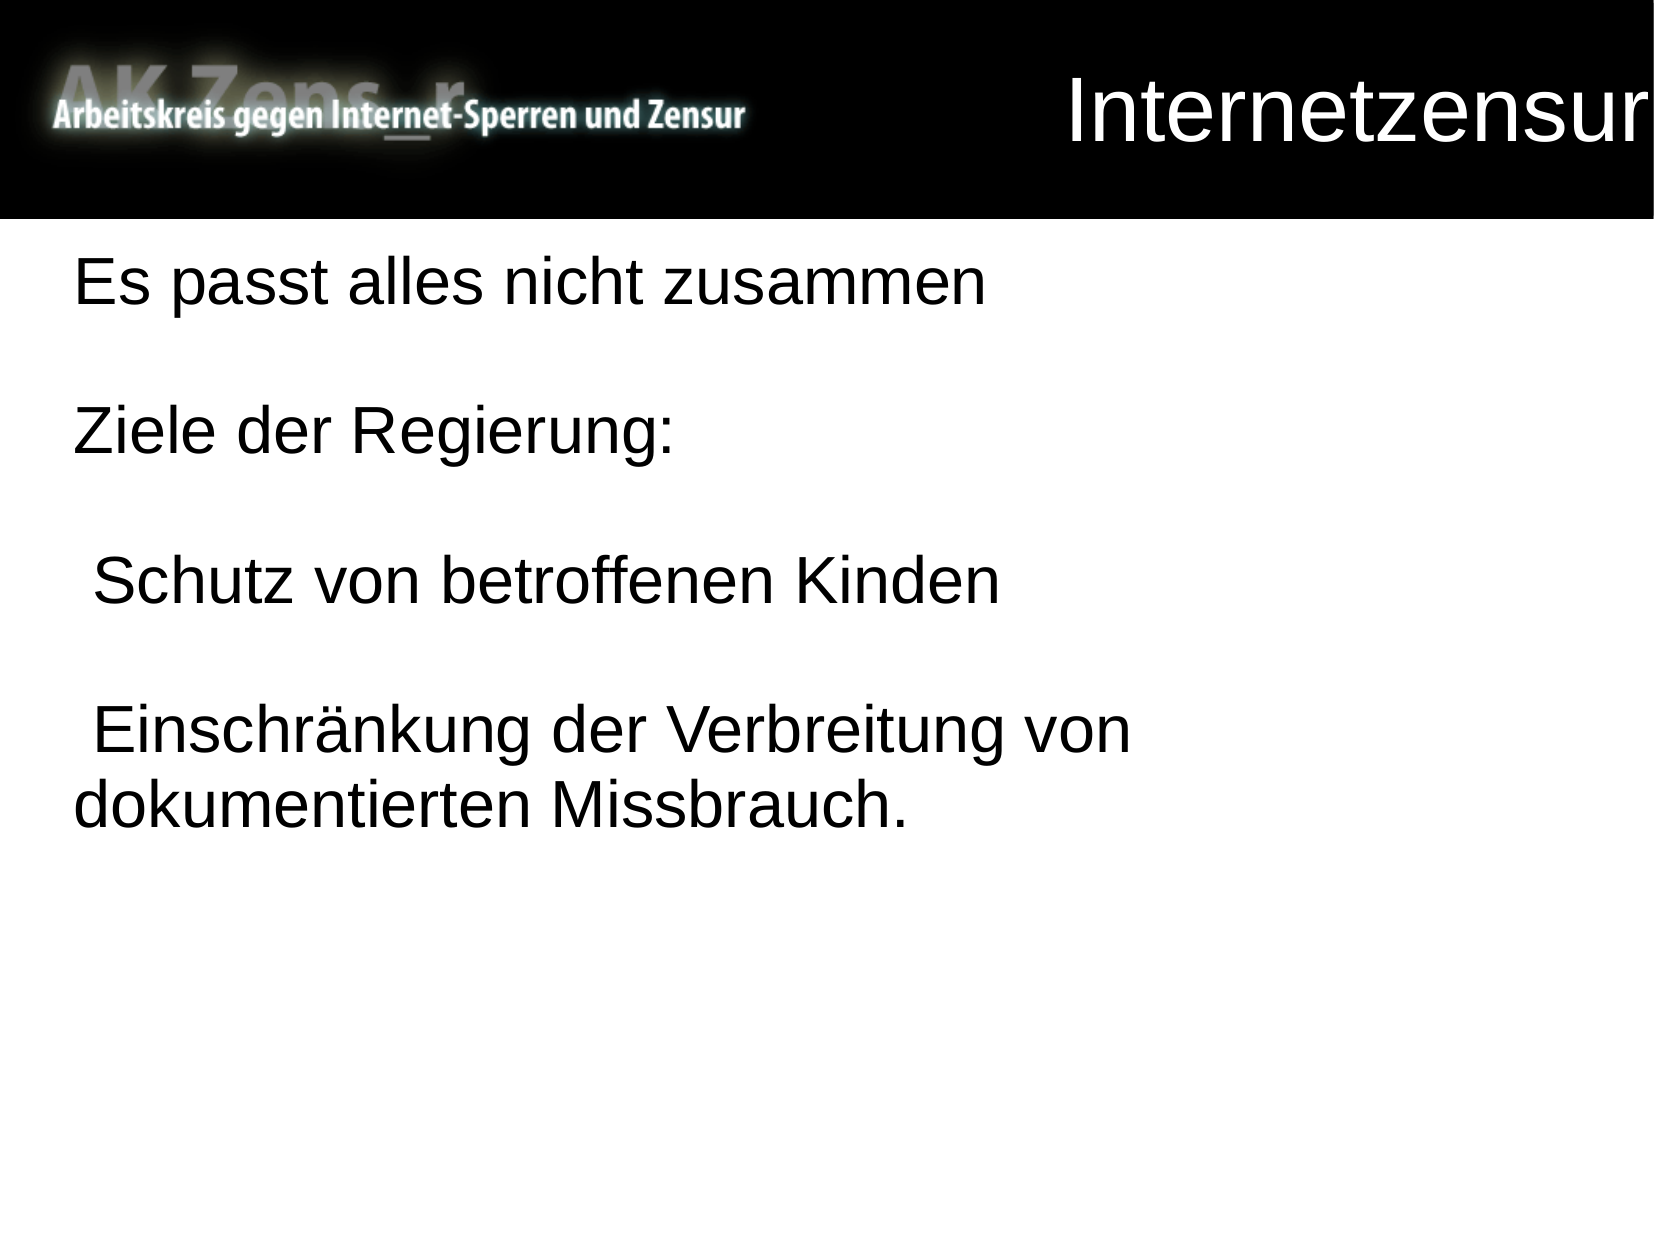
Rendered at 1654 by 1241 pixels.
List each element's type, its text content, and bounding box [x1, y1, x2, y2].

text_box [22, 236, 1645, 656]
text_box Es passt alles nicht zusammen Ziele der Regierung: Schutz von betroffenen Kinden Einschränkung der Verbreitung von dokumentierten Missbrauch. [59, 656, 1595, 999]
picture [0, 0, 766, 204]
title Internetzensur [0, 2, 1654, 216]
